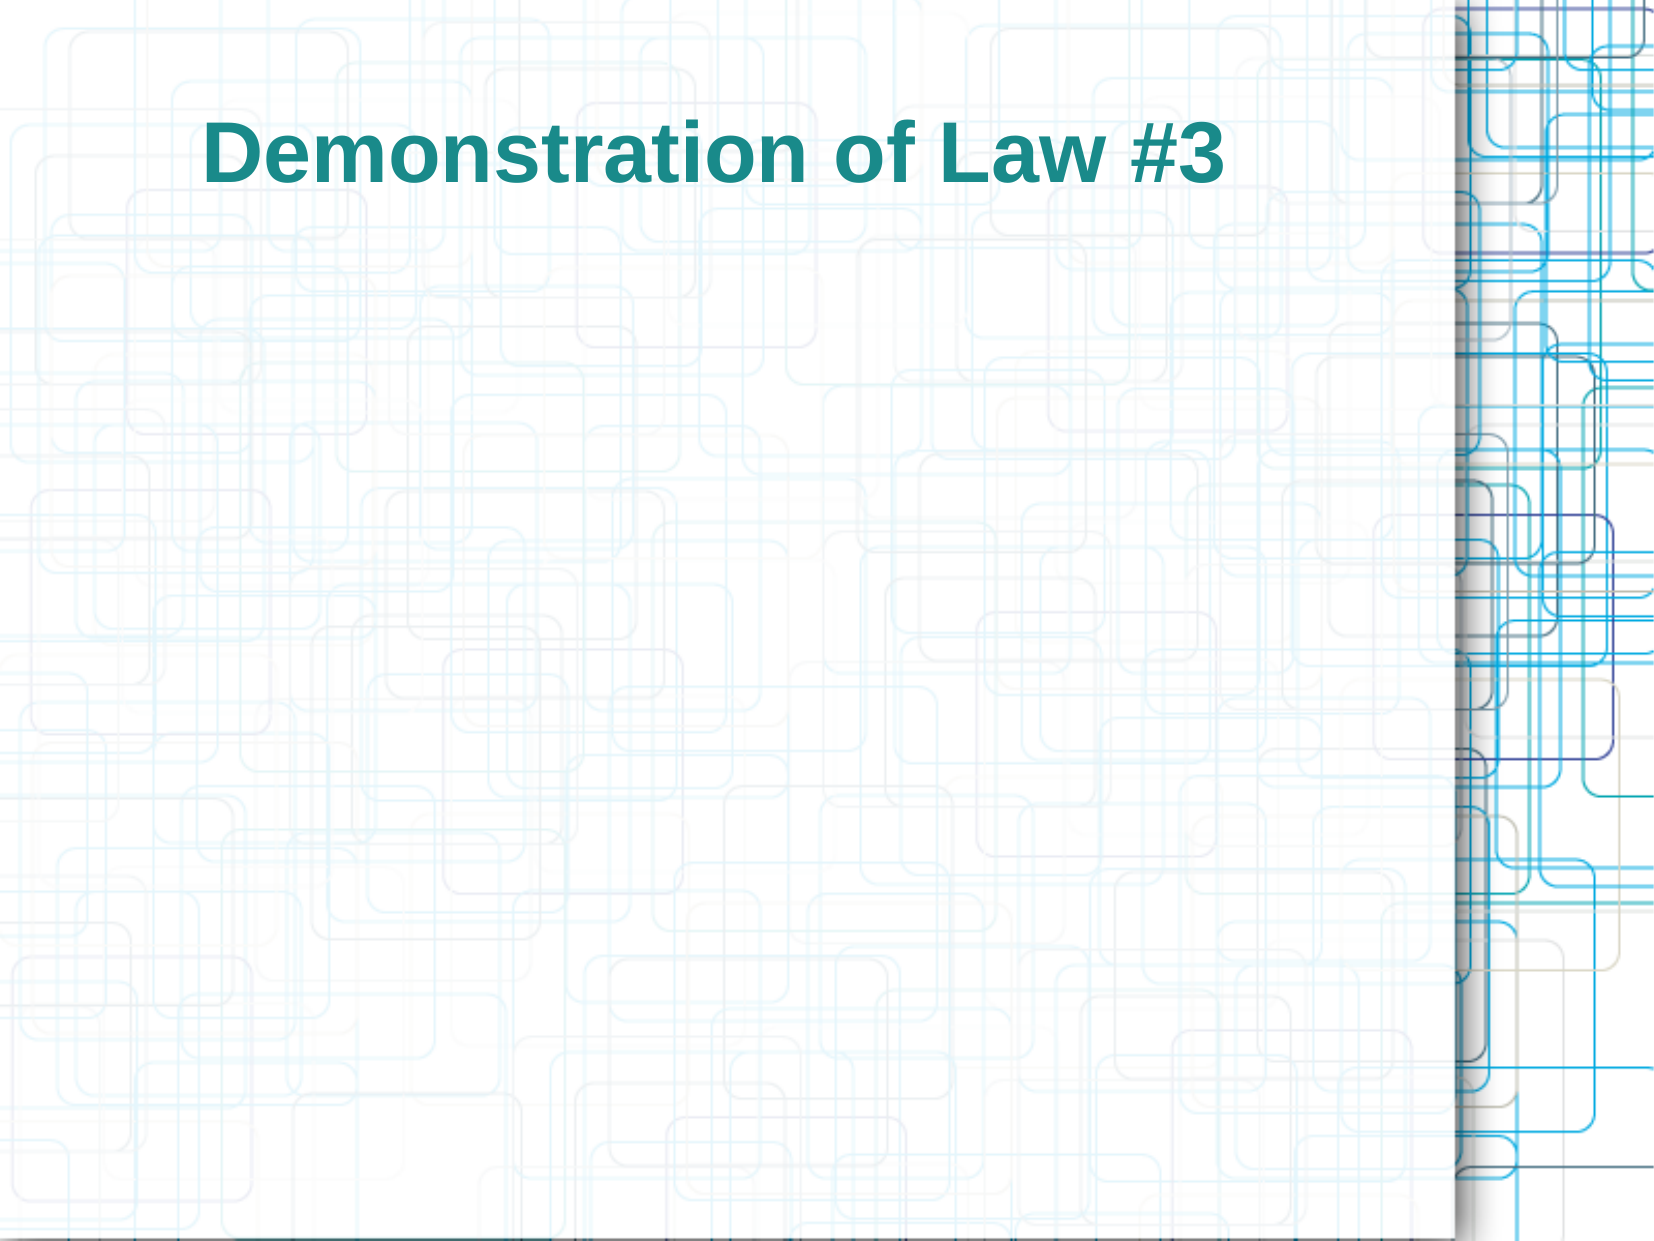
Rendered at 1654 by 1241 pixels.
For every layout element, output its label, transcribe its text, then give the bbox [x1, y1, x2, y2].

picture [0, 0, 1654, 1241]
title Demonstration of Law #3 [59, 49, 1418, 257]
